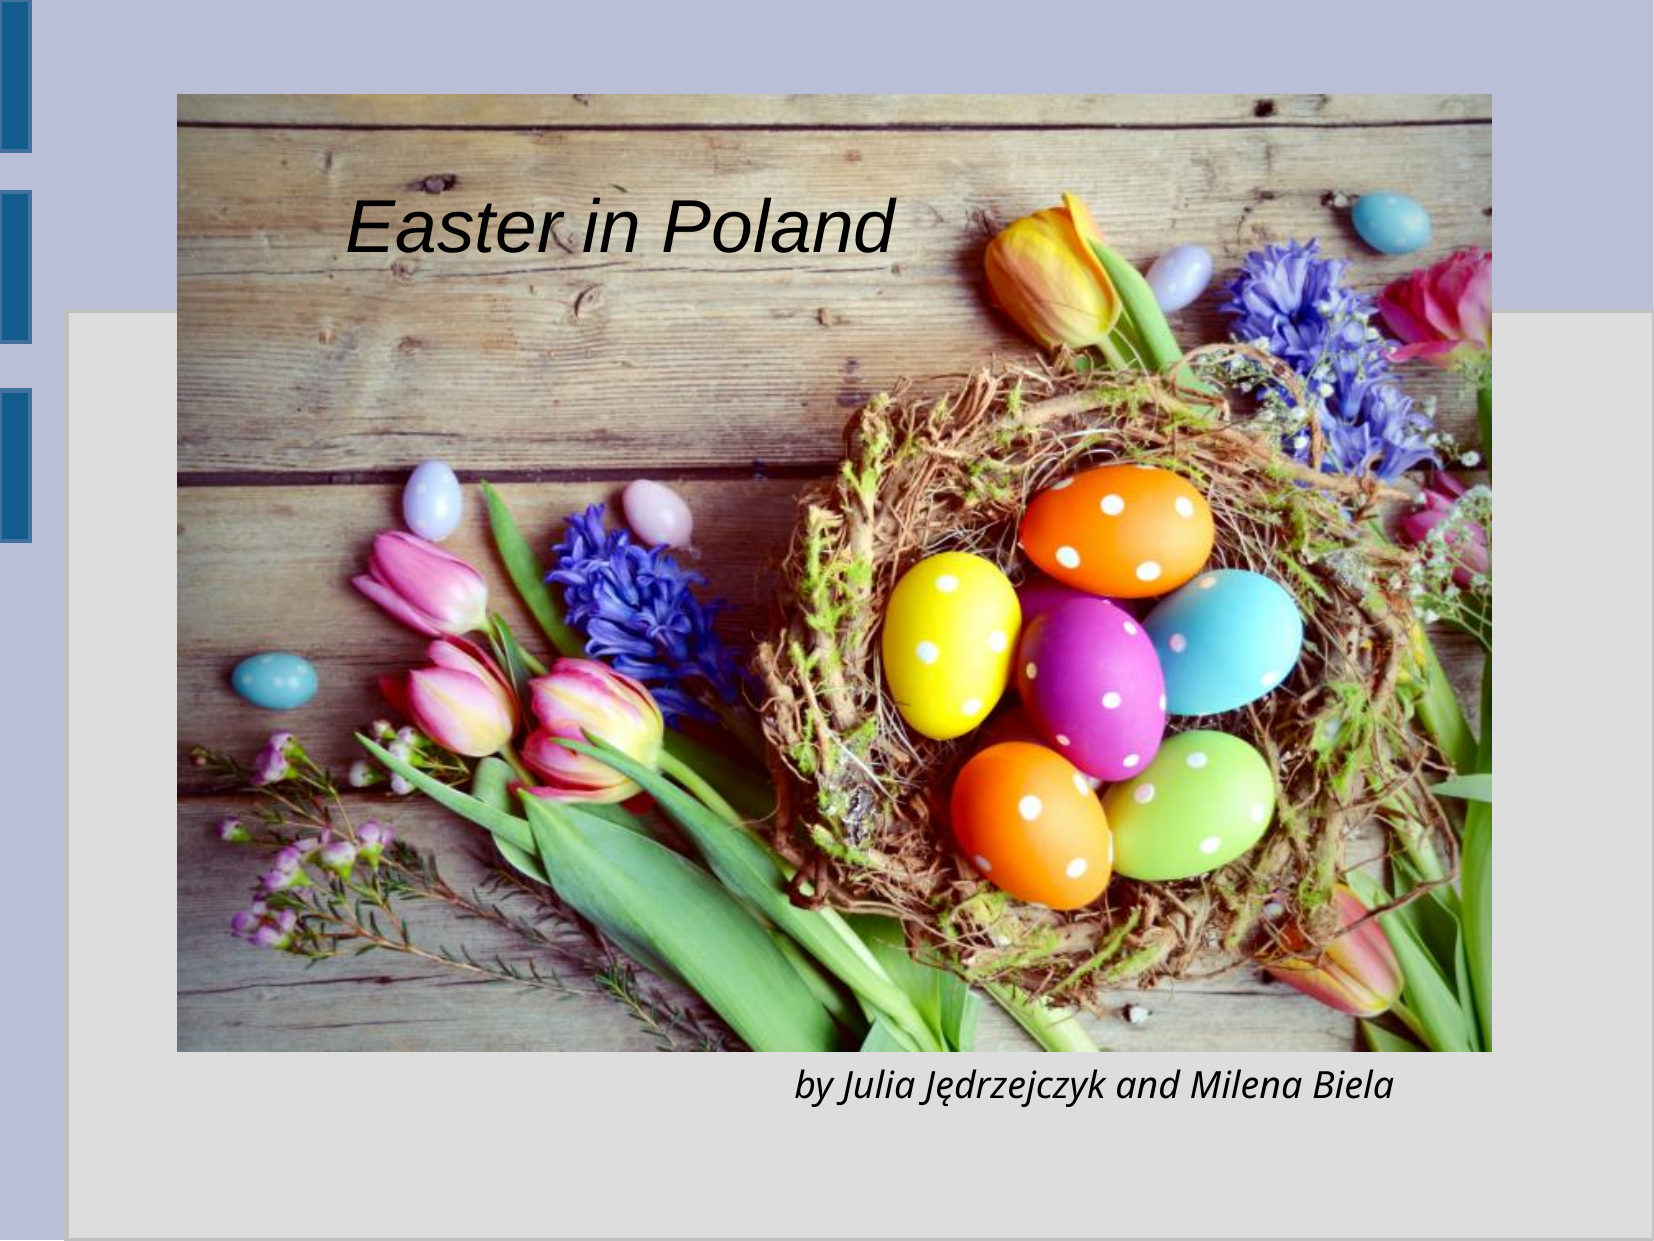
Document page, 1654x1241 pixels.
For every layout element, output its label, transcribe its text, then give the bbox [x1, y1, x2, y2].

text_box by Julia Jędrzejczyk and Milena Biela [779, 1052, 1489, 1151]
picture [177, 94, 1492, 1052]
text_box Easter in Poland [330, 177, 983, 319]
